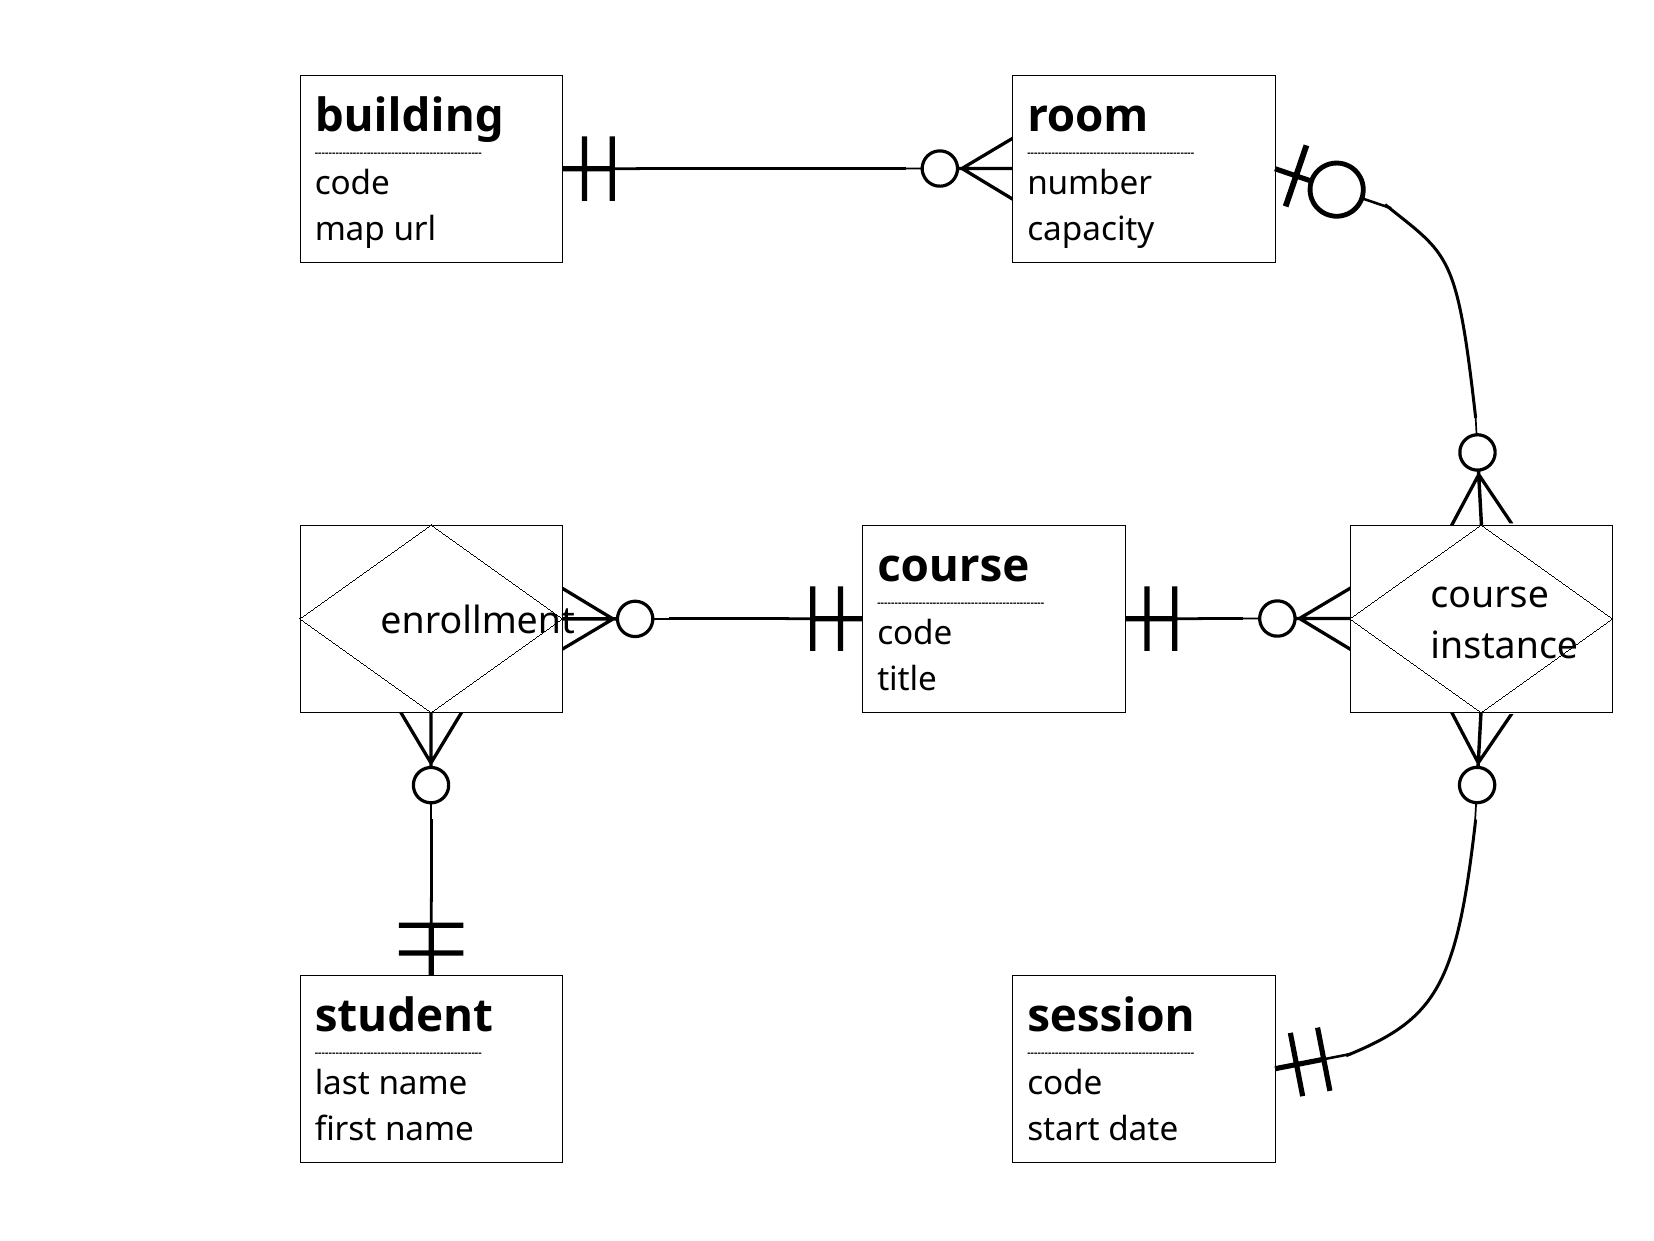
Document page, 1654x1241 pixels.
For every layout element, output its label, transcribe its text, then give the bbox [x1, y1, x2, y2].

text_box [1482, 620, 1613, 713]
text_box building ------------------------------------------------ code map url [300, 75, 563, 263]
text_box session ------------------------------------------------ code start date [1012, 975, 1276, 1163]
text_box student ------------------------------------------------ last name first name [300, 975, 563, 1163]
text_box course ------------------------------------------------ code title [862, 525, 1126, 713]
text_box [300, 620, 429, 713]
text_box [1350, 525, 1479, 617]
text_box [433, 525, 563, 618]
text_box [433, 620, 563, 713]
text_box [300, 525, 429, 617]
text_box room ------------------------------------------------ number capacity [1012, 75, 1276, 263]
text_box enrollment [299, 524, 563, 712]
text_box [1350, 620, 1480, 713]
text_box course instance [1349, 524, 1613, 713]
text_box [1483, 525, 1613, 618]
